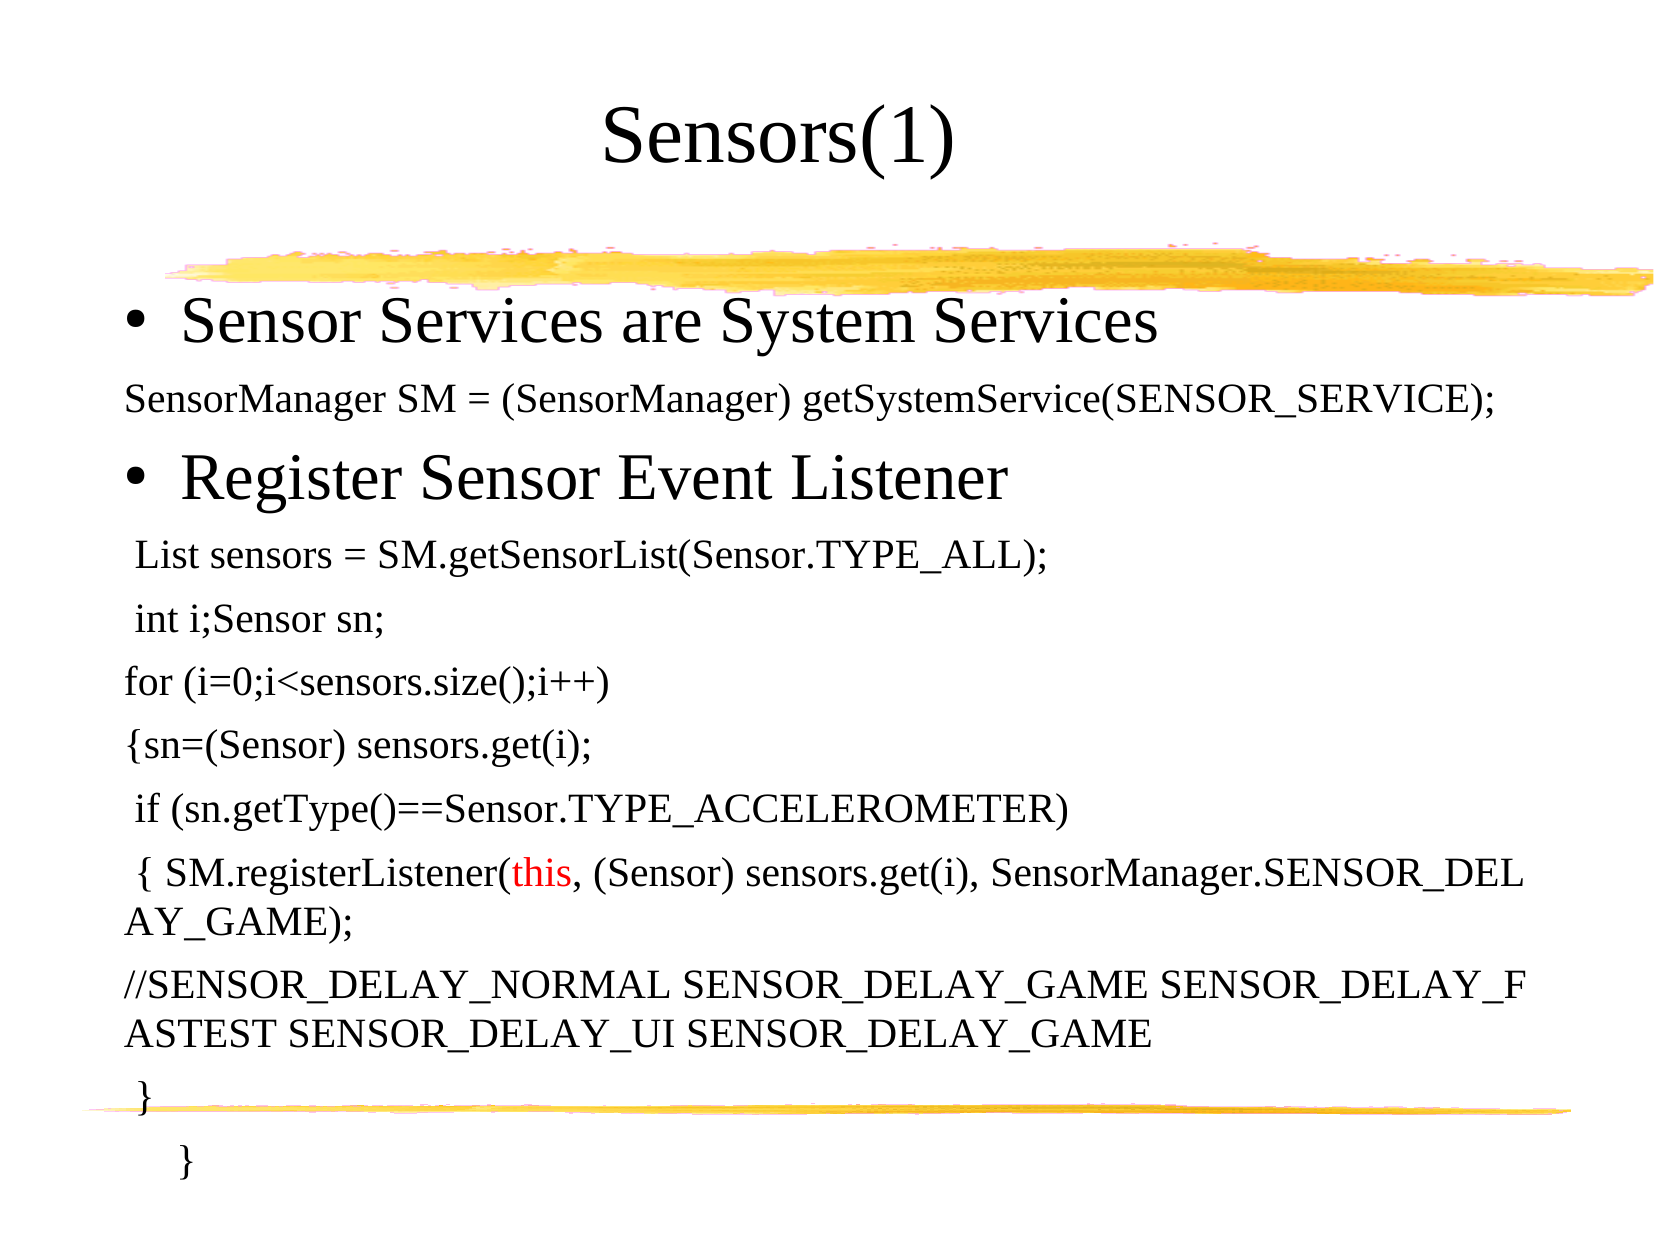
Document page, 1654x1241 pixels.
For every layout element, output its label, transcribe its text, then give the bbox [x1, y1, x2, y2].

picture [1530, 1102, 1571, 1117]
picture [165, 237, 1654, 308]
picture [82, 1102, 124, 1117]
title Sensors(1) [76, 28, 1482, 235]
list Sensor Services are System Services SensorManager SM = (SensorManager) getSystemService(SENSOR_SERVICE); Register Sensor Event Listener List sensors = SM.getSensorList(Sensor.TYPE_ALL); int i;Sensor sn; for (i=0;i<sensors.size();i++) {sn=(Sensor) sensors.get(i); if (sn.getType()==Sensor.TYPE_ACCELEROMETER) { SM.registerListener(this, (Sensor) sensors.get(i), SensorManager.SENSOR_DELAY_GAME); //SENSOR_DELAY_NORMAL SENSOR_DELAY_GAME SENSOR_DELAY_FASTEST SENSOR_DELAY_UI SENSOR_DELAY_GAME } } [124, 279, 1530, 1241]
